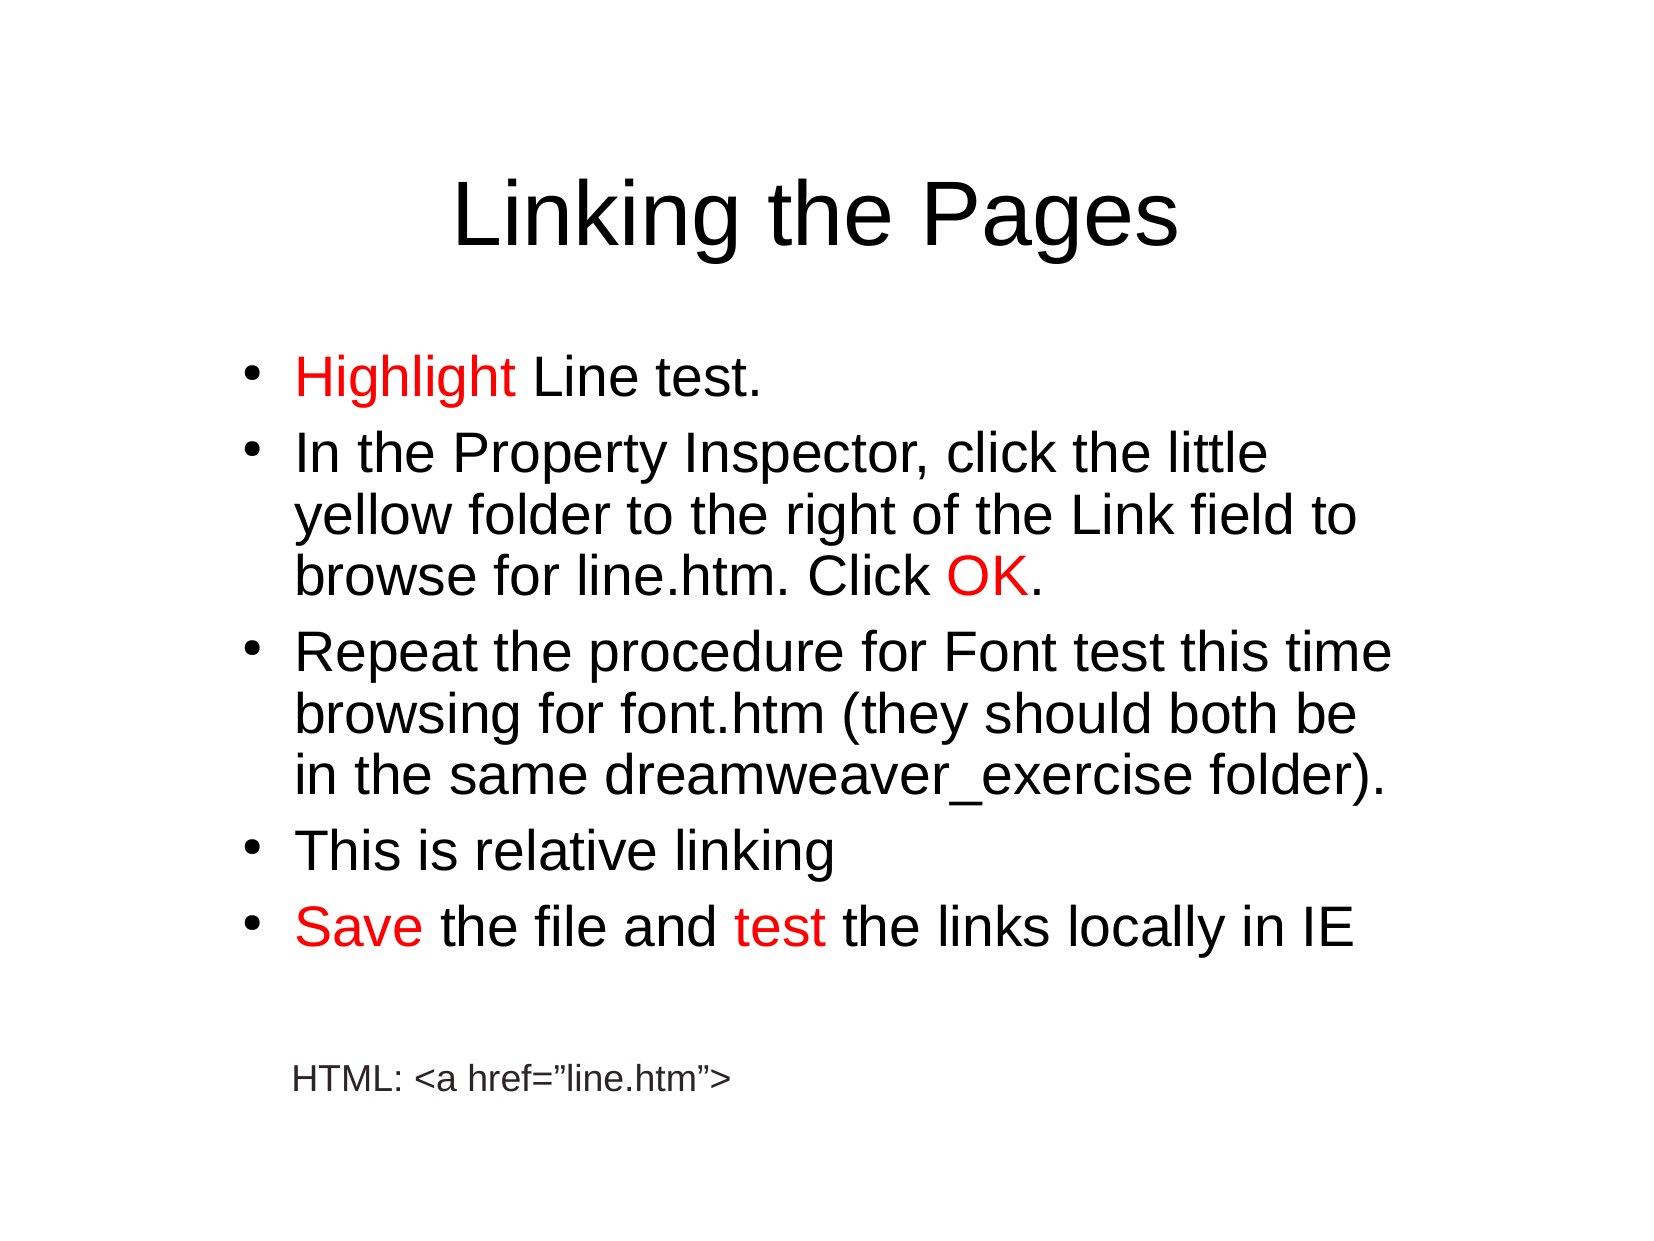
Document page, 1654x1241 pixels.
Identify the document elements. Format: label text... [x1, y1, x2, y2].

list Highlight Line test. In the Property Inspector, click the little yellow folder to the right of the Link field to browse for line.htm. Click OK. Repeat the procedure for Font test this time browsing for font.htm (they should both be in the same dreamweaver_exercise folder). This is relative linking Save the file and test the links locally in IE [210, 339, 1423, 1015]
title Linking the Pages [210, 114, 1423, 303]
text_box HTML: <a href=”line.htm”> [276, 1046, 758, 1108]
